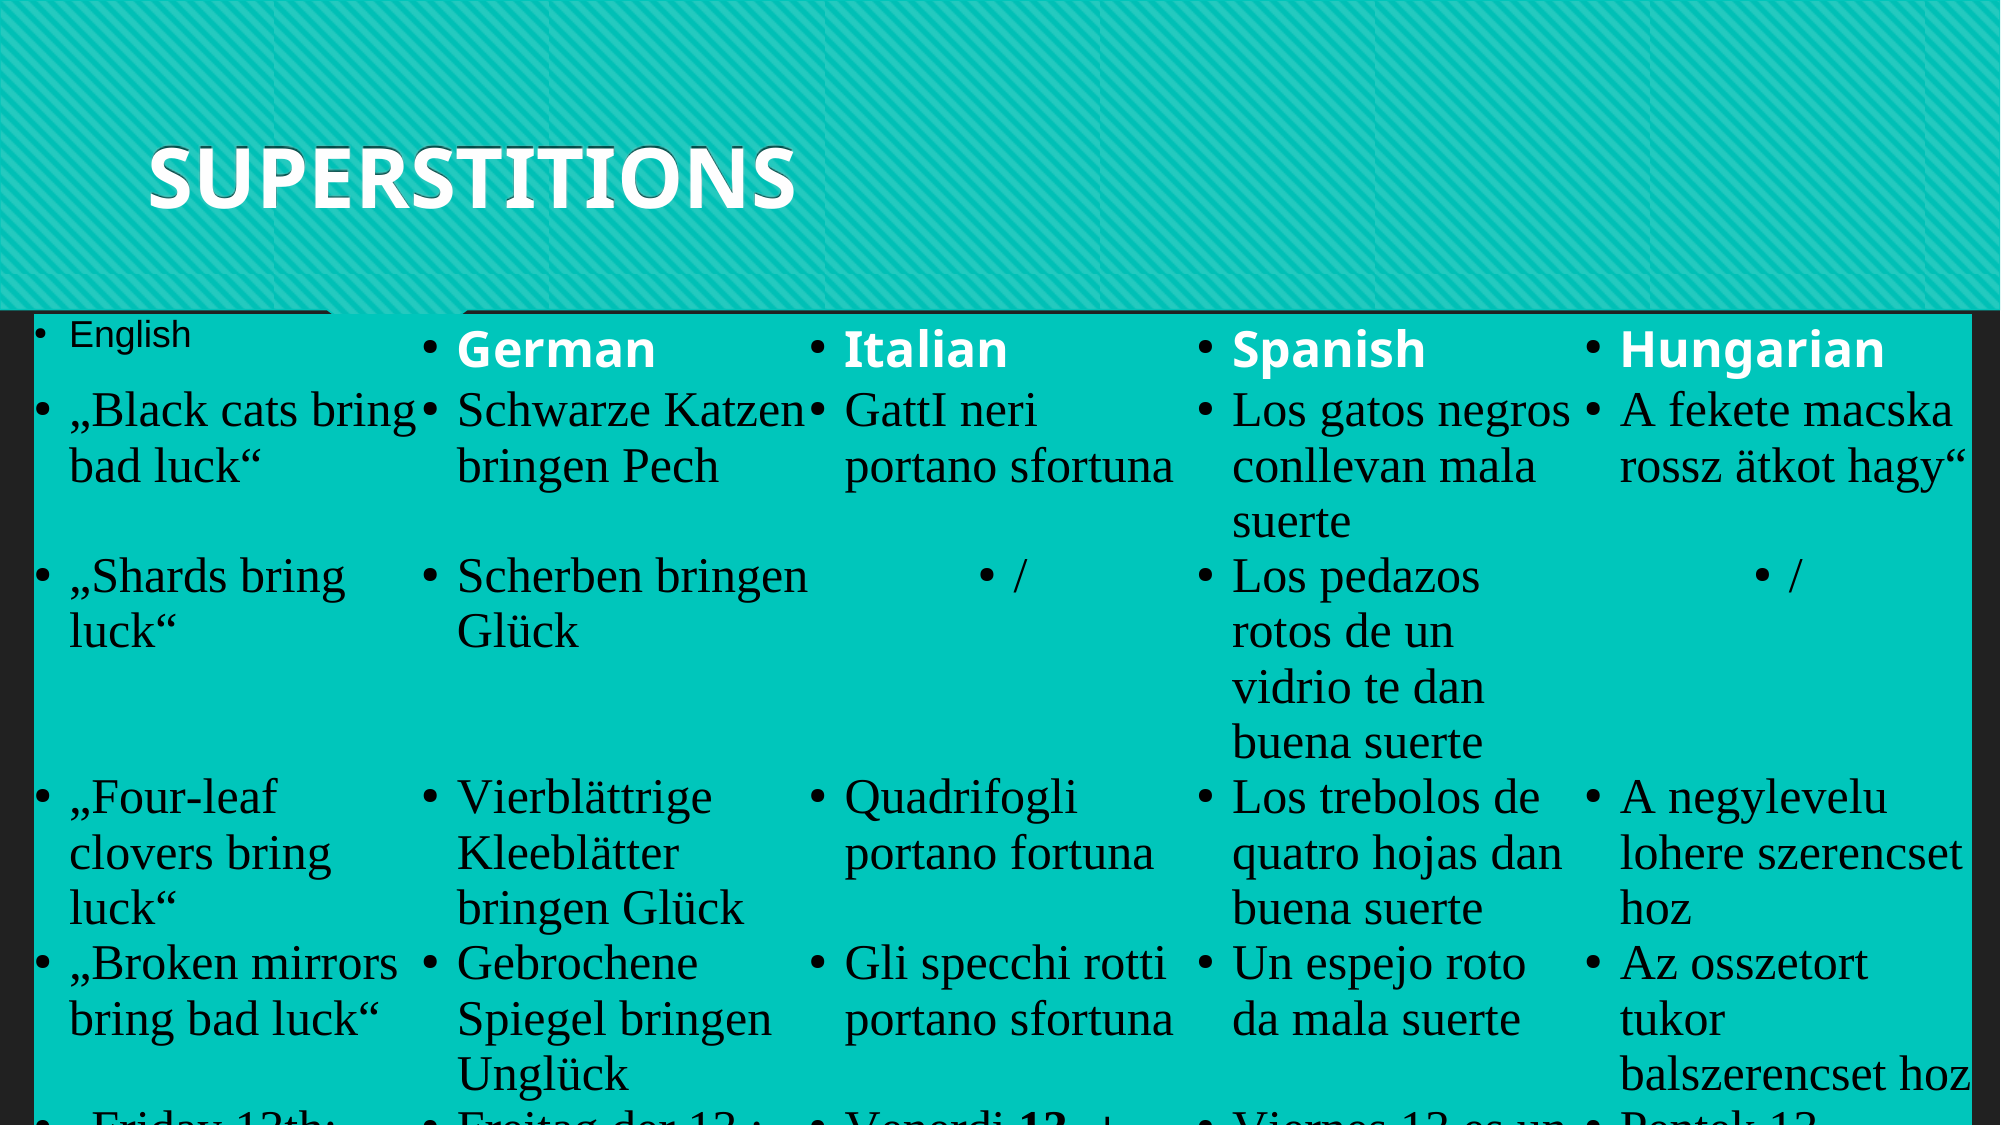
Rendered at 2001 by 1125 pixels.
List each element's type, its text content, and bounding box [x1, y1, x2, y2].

table_cell Schwarze Katzen bringen Pech [421, 382, 809, 548]
table_cell Quadrifogli portano fortuna [809, 769, 1197, 935]
table_cell „Black cats bring bad luck“ [34, 382, 421, 548]
table_header English [34, 314, 421, 382]
table_header German [421, 314, 809, 382]
table_cell Scherben bringen Glück [421, 548, 809, 769]
table_cell Freitag der 13.: Tag der Pech bringt [421, 1101, 809, 1125]
table_cell Pentek 13 balszerencses nap [1584, 1101, 1972, 1125]
table_cell / [1584, 548, 1972, 769]
table_cell Venerdi 13. + 17. porta sfortuna [809, 1101, 1197, 1125]
table_cell A negylevelu lohere szerencset hoz [1584, 769, 1972, 935]
table_cell „Shards bring luck“ [34, 548, 421, 769]
table_cell Viernes 13 es un dia de mala suerte [1197, 1101, 1584, 1125]
table_cell Los trebolos de quatro hojas dan buena suerte [1197, 769, 1584, 935]
table_header Italian [809, 314, 1197, 382]
table_header Spanish [1197, 314, 1584, 382]
table_cell Gli specchi rotti portano sfortuna [809, 935, 1197, 1101]
table_cell „Four-leaf clovers bring luck“ [34, 769, 421, 935]
table_cell / [809, 548, 1197, 769]
table_cell A fekete macska rossz ätkot hagy“ [1584, 382, 1972, 548]
table_cell Gebrochene Spiegel bringen Unglück [421, 935, 809, 1101]
table_header Hungarian [1584, 314, 1972, 382]
table_cell Los pedazos rotos de un vidrio te dan buena suerte [1197, 548, 1584, 769]
table_cell GattI neri portano sfortuna [809, 382, 1197, 548]
table_cell Vierblättrige Kleeblätter bringen Glück [421, 769, 809, 935]
table_cell Los gatos negros conllevan mala suerte [1197, 382, 1584, 548]
table_cell „Broken mirrors bring bad luck“ [34, 935, 421, 1101]
title SUPERSTITIONS [132, 73, 1868, 233]
table_cell „Friday 13th: unlucky day“ [34, 1101, 421, 1125]
table_cell Az osszetort tukor balszerencset hoz [1584, 935, 1972, 1101]
table_cell Un espejo roto da mala suerte [1197, 935, 1584, 1101]
